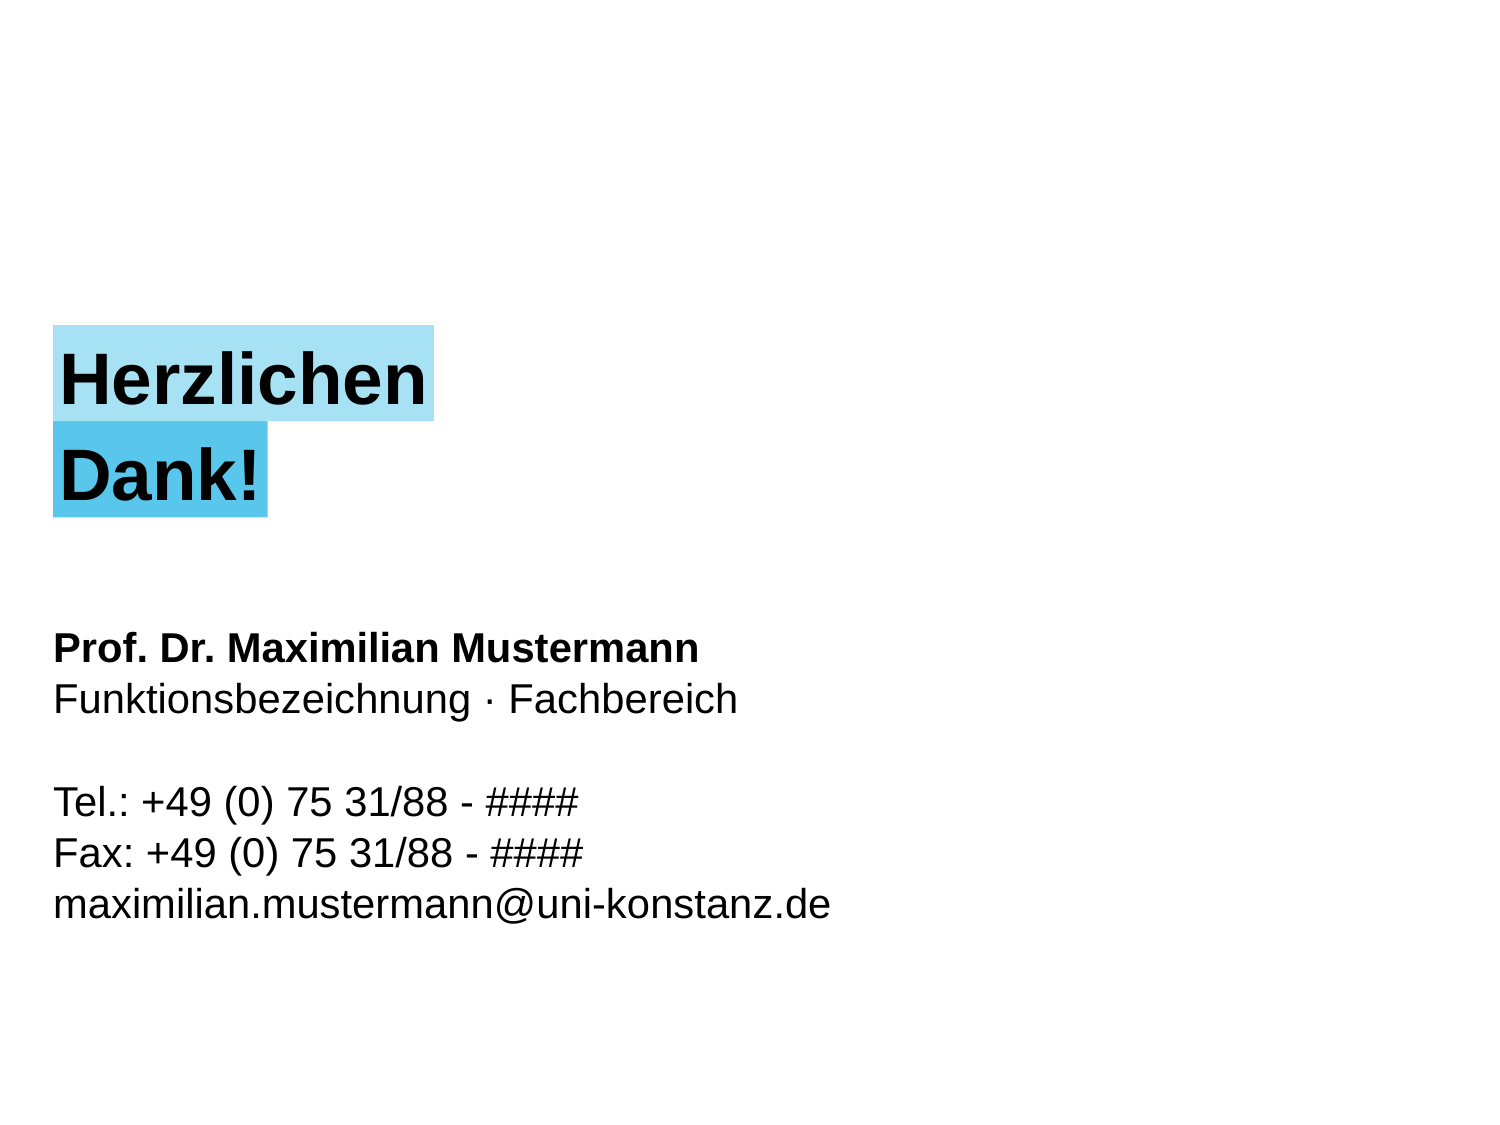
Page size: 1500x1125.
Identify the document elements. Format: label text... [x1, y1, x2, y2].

list Prof. Dr. Maximilian Mustermann Funktionsbezeichnung · Fachbereich Tel.: +49 (0) 75 31/88 - #### Fax: +49 (0) 75 31/88 - #### maximilian.mustermann@uni-konstanz.de [53, 620, 1447, 1012]
text_box Dank! [53, 422, 268, 518]
text_box Herzlichen [53, 325, 434, 422]
